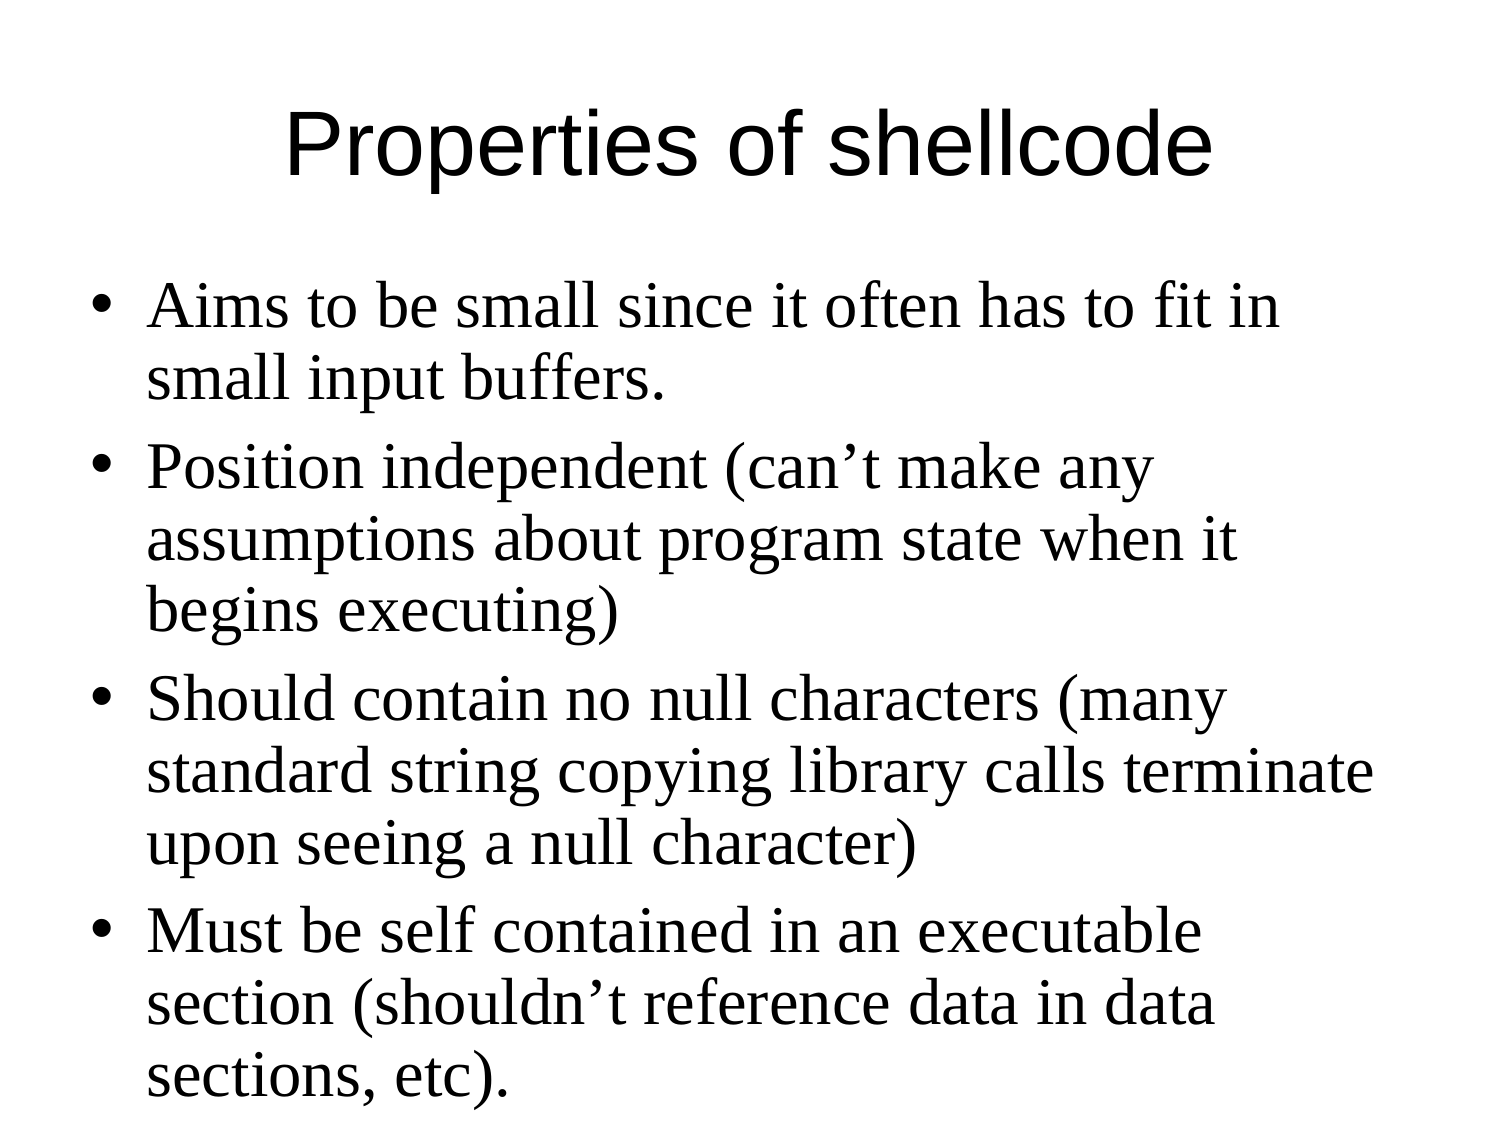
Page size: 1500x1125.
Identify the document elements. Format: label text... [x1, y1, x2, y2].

list Aims to be small since it often has to fit in small input buffers. Position independent (can’t make any assumptions about program state when it begins executing) Should contain no null characters (many standard string copying library calls terminate upon seeing a null character) Must be self contained in an executable section (shouldn’t reference data in data sections, etc). [75, 262, 1426, 1101]
title Properties of shellcode [75, 45, 1426, 233]
